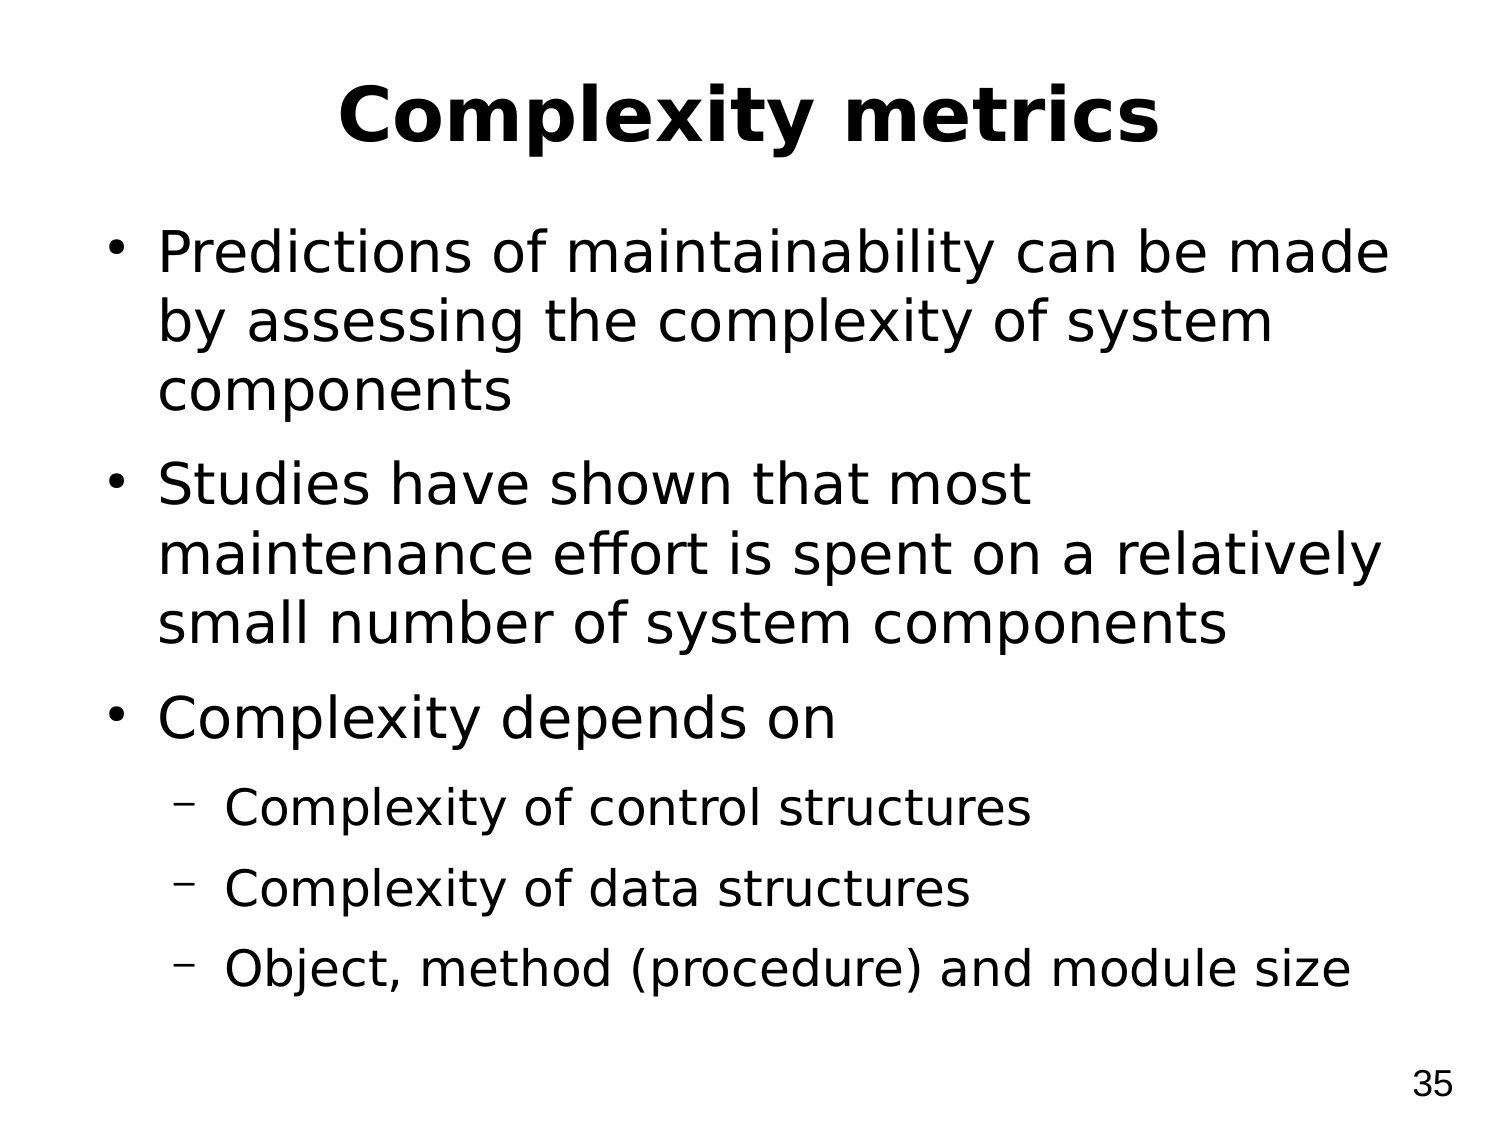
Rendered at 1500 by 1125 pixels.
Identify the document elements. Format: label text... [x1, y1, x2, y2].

title Complexity metrics [75, 44, 1425, 177]
list Predictions of maintainability can be made by assessing the complexity of system components Studies have shown that most maintenance effort is spent on a relatively small number of system components Complexity depends on Complexity of control structures Complexity of data structures Object, method (procedure) and module size [75, 206, 1425, 1093]
